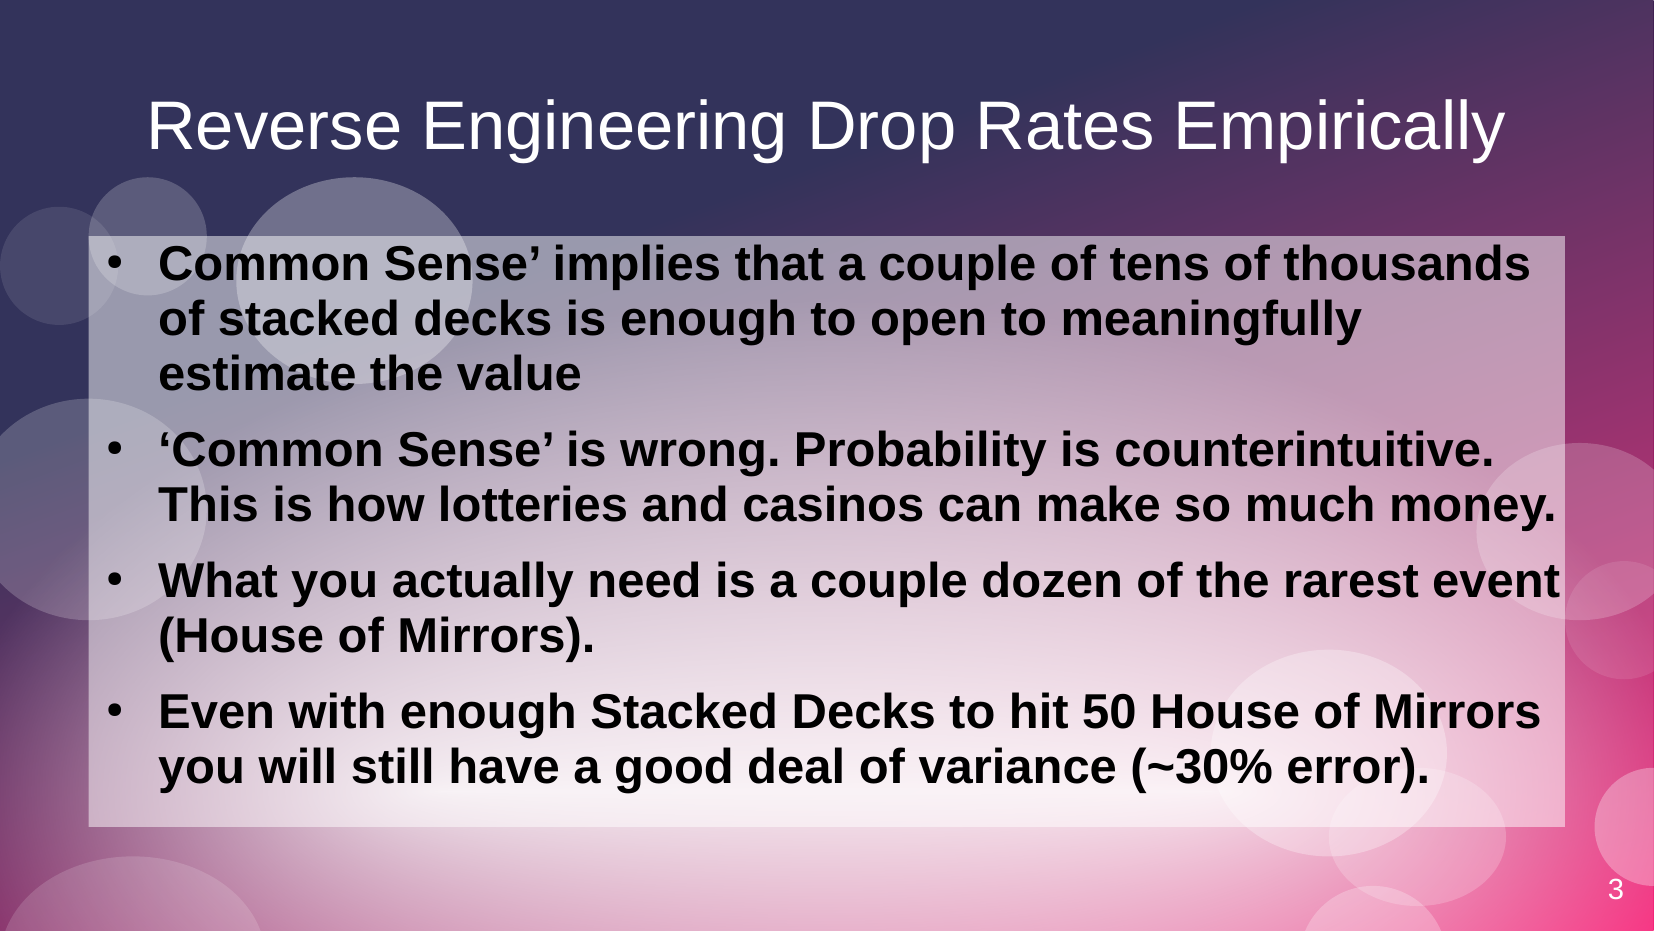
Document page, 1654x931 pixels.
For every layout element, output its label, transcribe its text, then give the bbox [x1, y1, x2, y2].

list Common Sense’ implies that a couple of tens of thousands of stacked decks is enough to open to meaningfully estimate the value ‘Common Sense’ is wrong. Probability is counterintuitive. This is how lotteries and casinos can make so much money. What you actually need is a couple dozen of the rarest event (House of Mirrors). Even with enough Stacked Decks to hit 50 House of Mirrors you will still have a good deal of variance (~30% error). [88, 236, 1565, 827]
title Reverse Engineering Drop Rates Empirically [88, 44, 1565, 207]
